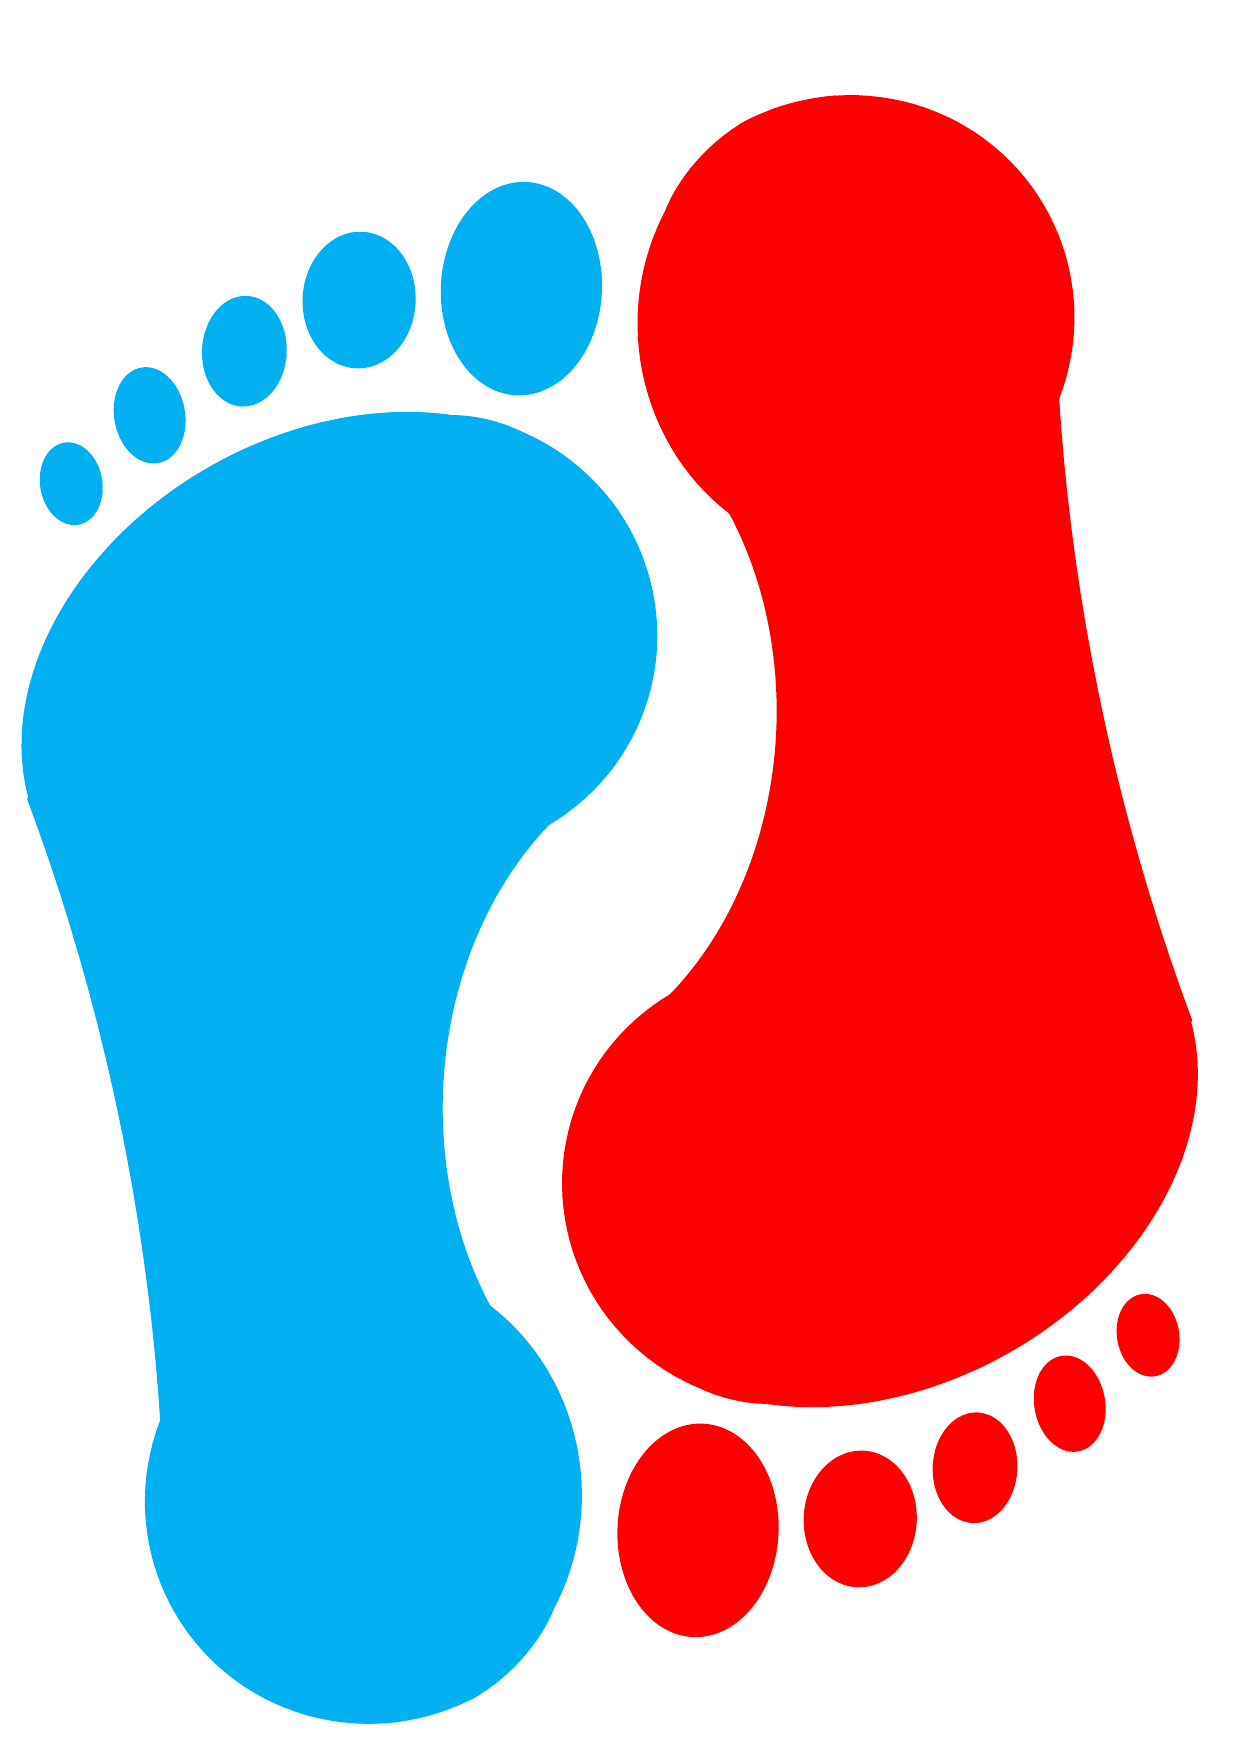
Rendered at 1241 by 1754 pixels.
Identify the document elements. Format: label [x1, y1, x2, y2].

text_box [1118, 1295, 1178, 1375]
text_box [304, 233, 414, 367]
text_box [204, 298, 285, 405]
text_box [41, 444, 101, 523]
text_box [1035, 1357, 1104, 1450]
text_box [115, 369, 184, 462]
text_box [619, 1425, 777, 1636]
text_box [564, 97, 1196, 1406]
text_box [805, 1452, 915, 1586]
text_box [23, 413, 656, 1722]
text_box [442, 184, 600, 394]
text_box [934, 1414, 1016, 1521]
